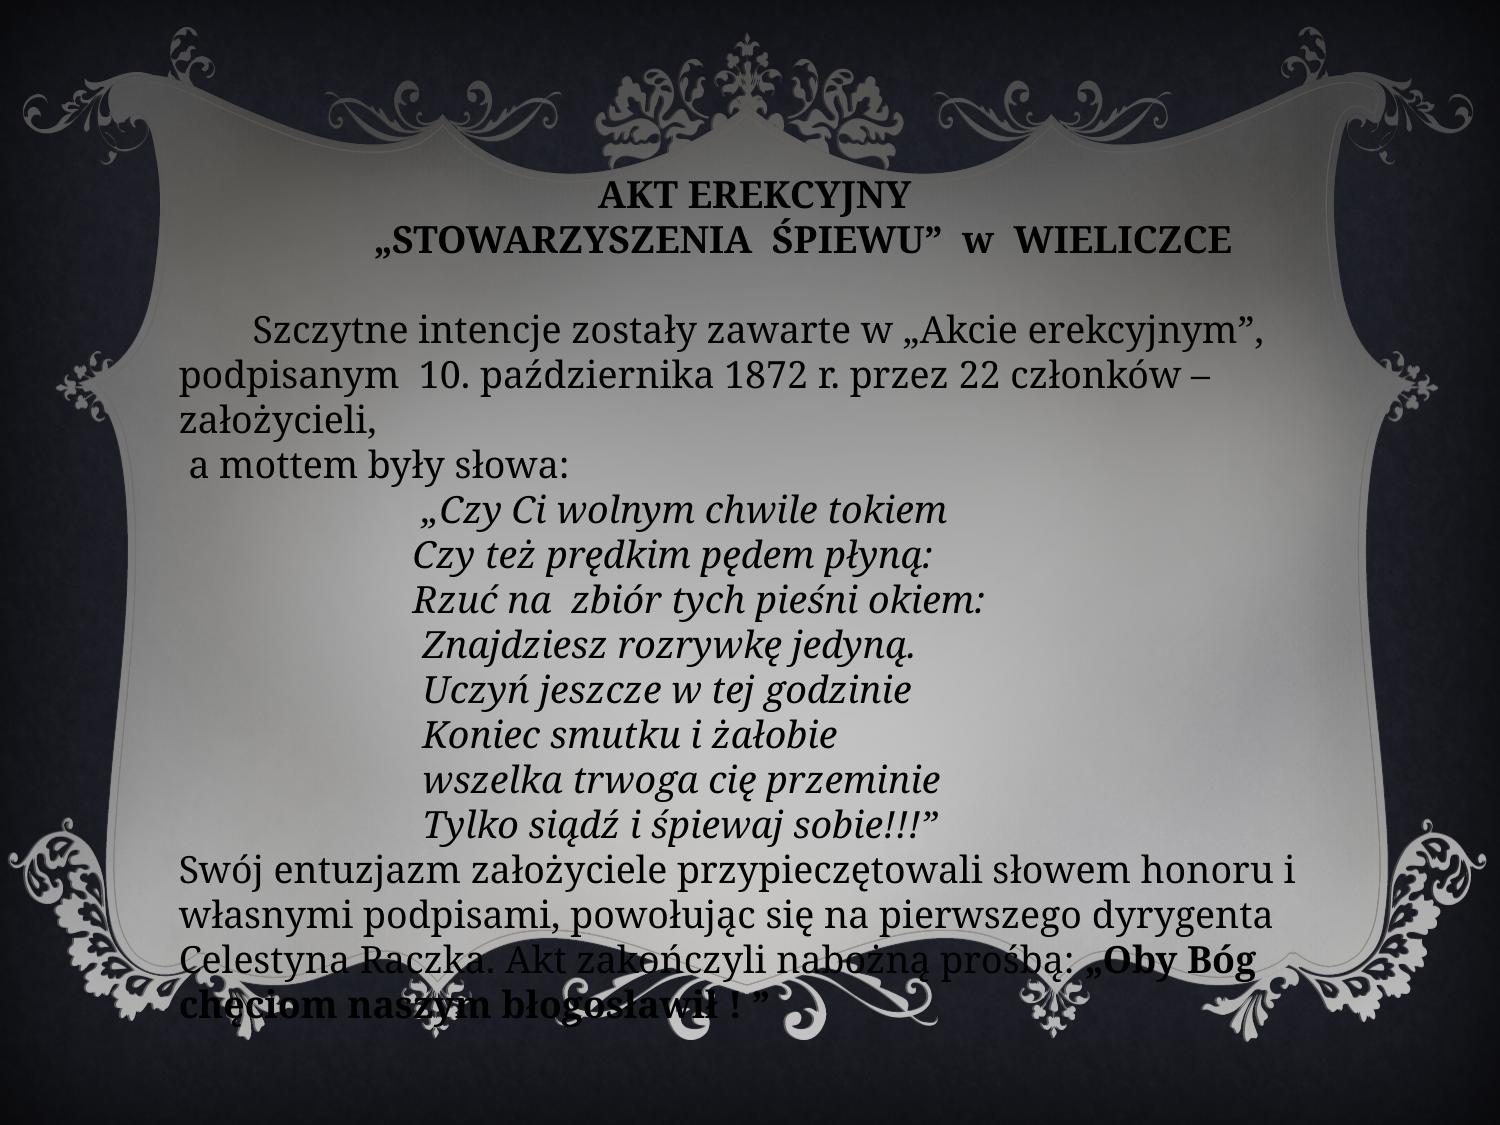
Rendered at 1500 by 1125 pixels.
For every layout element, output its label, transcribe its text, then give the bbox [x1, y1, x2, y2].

text_box AKT EREKCYJNY „STOWARZYSZENIA ŚPIEWU” w WIELICZCE Szczytne intencje zostały zawarte w „Akcie erekcyjnym”, podpisanym 10. października 1872 r. przez 22 członków – założycieli, a mottem były słowa: „Czy Ci wolnym chwile tokiem Czy też prędkim pędem płyną: Rzuć na zbiór tych pieśni okiem: Znajdziesz rozrywkę jedyną. Uczyń jeszcze w tej godzinie Koniec smutku i żałobie wszelka trwoga cię przeminie Tylko siądź i śpiewaj sobie!!!” Swój entuzjazm założyciele przypieczętowali słowem honoru i własnymi podpisami, powołując się na pierwszego dyrygenta Celestyna Raczka. Akt zakończyli nabożną prośbą: „Oby Bóg chęciom naszym błogosławił ! ” [163, 163, 1381, 1079]
picture [0, 0, 1500, 1125]
